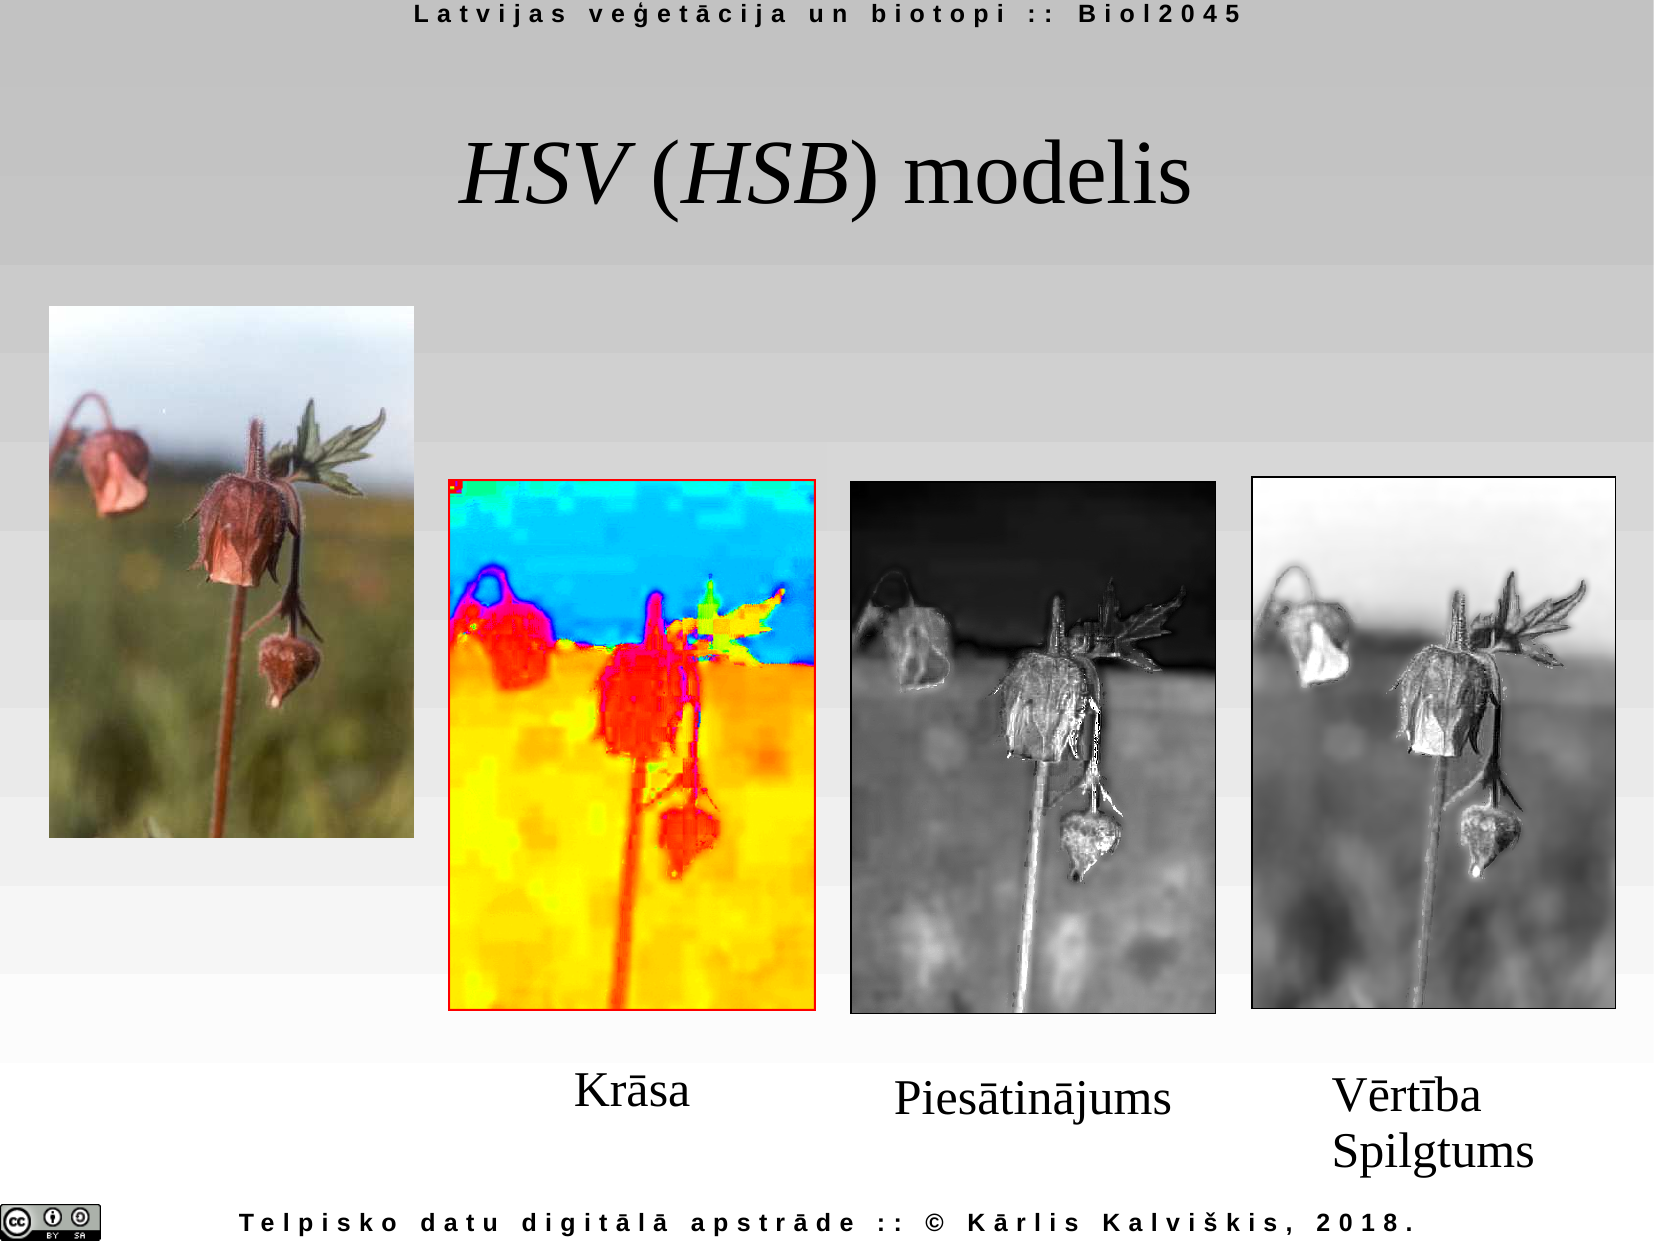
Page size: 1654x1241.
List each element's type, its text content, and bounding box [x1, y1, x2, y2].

title HSV (HSB) modelis [29, 49, 1625, 296]
picture [0, 0, 1654, 1241]
text_box Vērtība Spilgtums [1331, 1067, 1535, 1178]
text_box Krāsa [573, 1062, 691, 1118]
text_box Piesātinājums [893, 1069, 1173, 1126]
